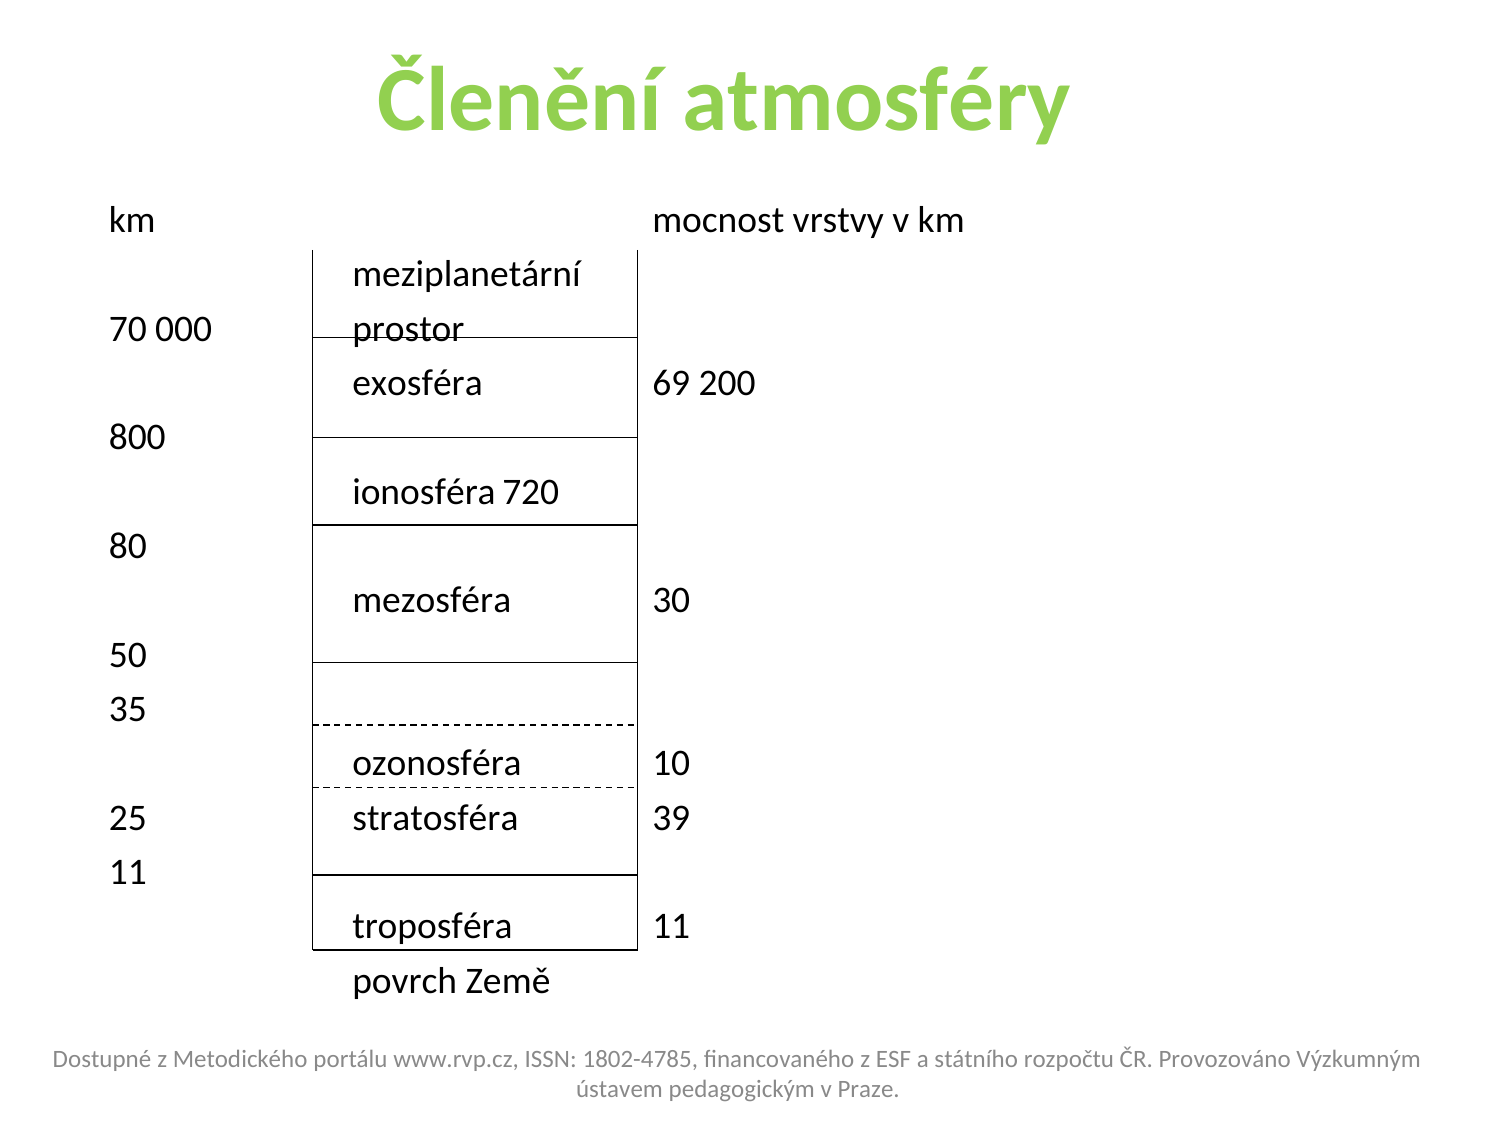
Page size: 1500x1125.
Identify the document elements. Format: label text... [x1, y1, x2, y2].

title Členění atmosféry [50, 31, 1401, 157]
text_box Dostupné z Metodického portálu www.rvp.cz, ISSN: 1802-4785, financovaného z ESF a státního rozpočtu ČR. Provozováno Výzkumným ústavem pedagogickým v Praze. [23, 1042, 1454, 1103]
list km mocnost vrstvy v km meziplanetární 70 000 prostor exosféra 69 200 800 ionosféra 720 80 mezosféra 30 50 35 ozonosféra 10 25 stratosféra 39 11 troposféra 11 povrch Země [37, 187, 1038, 1042]
